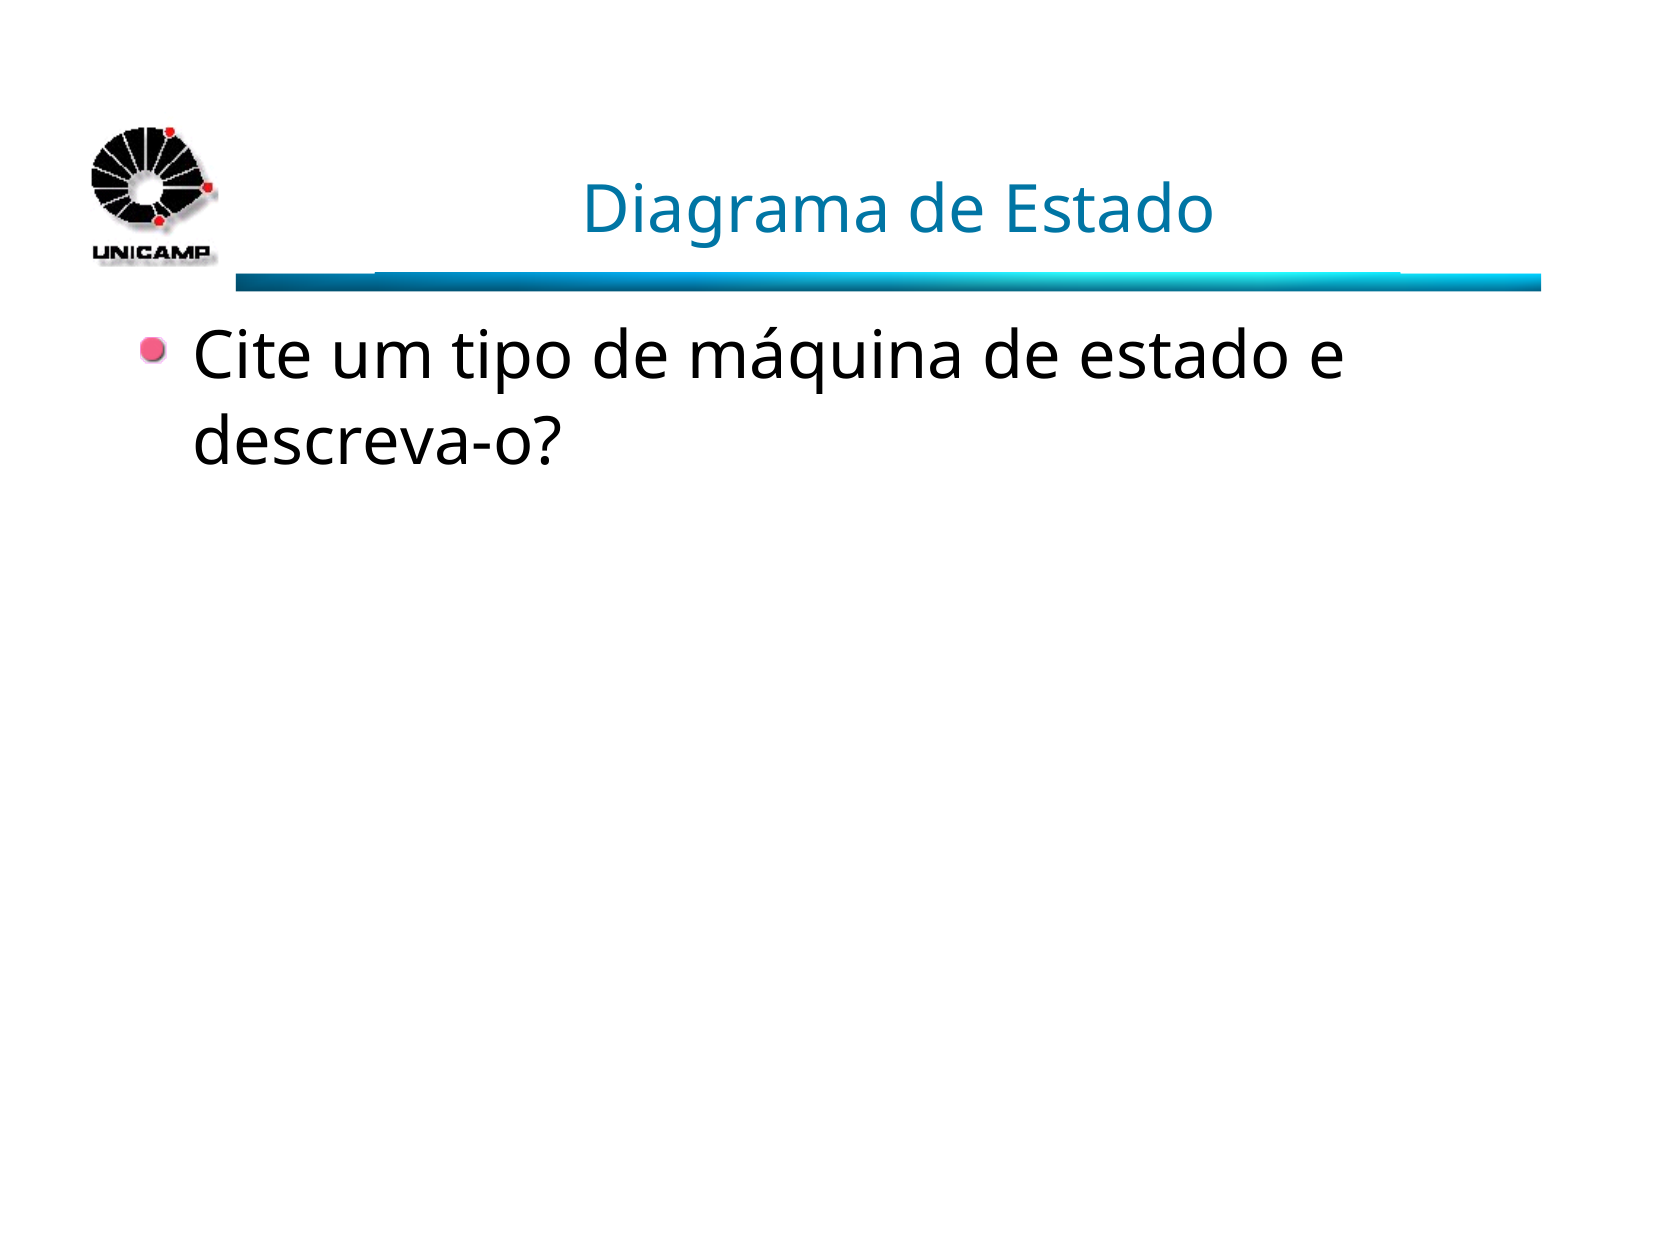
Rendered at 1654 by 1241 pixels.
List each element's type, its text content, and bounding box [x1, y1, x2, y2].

list Cite um tipo de máquina de estado e descreva-o? [121, 309, 1534, 1182]
title Diagrama de Estado [264, 42, 1534, 250]
picture [125, 272, 1654, 295]
